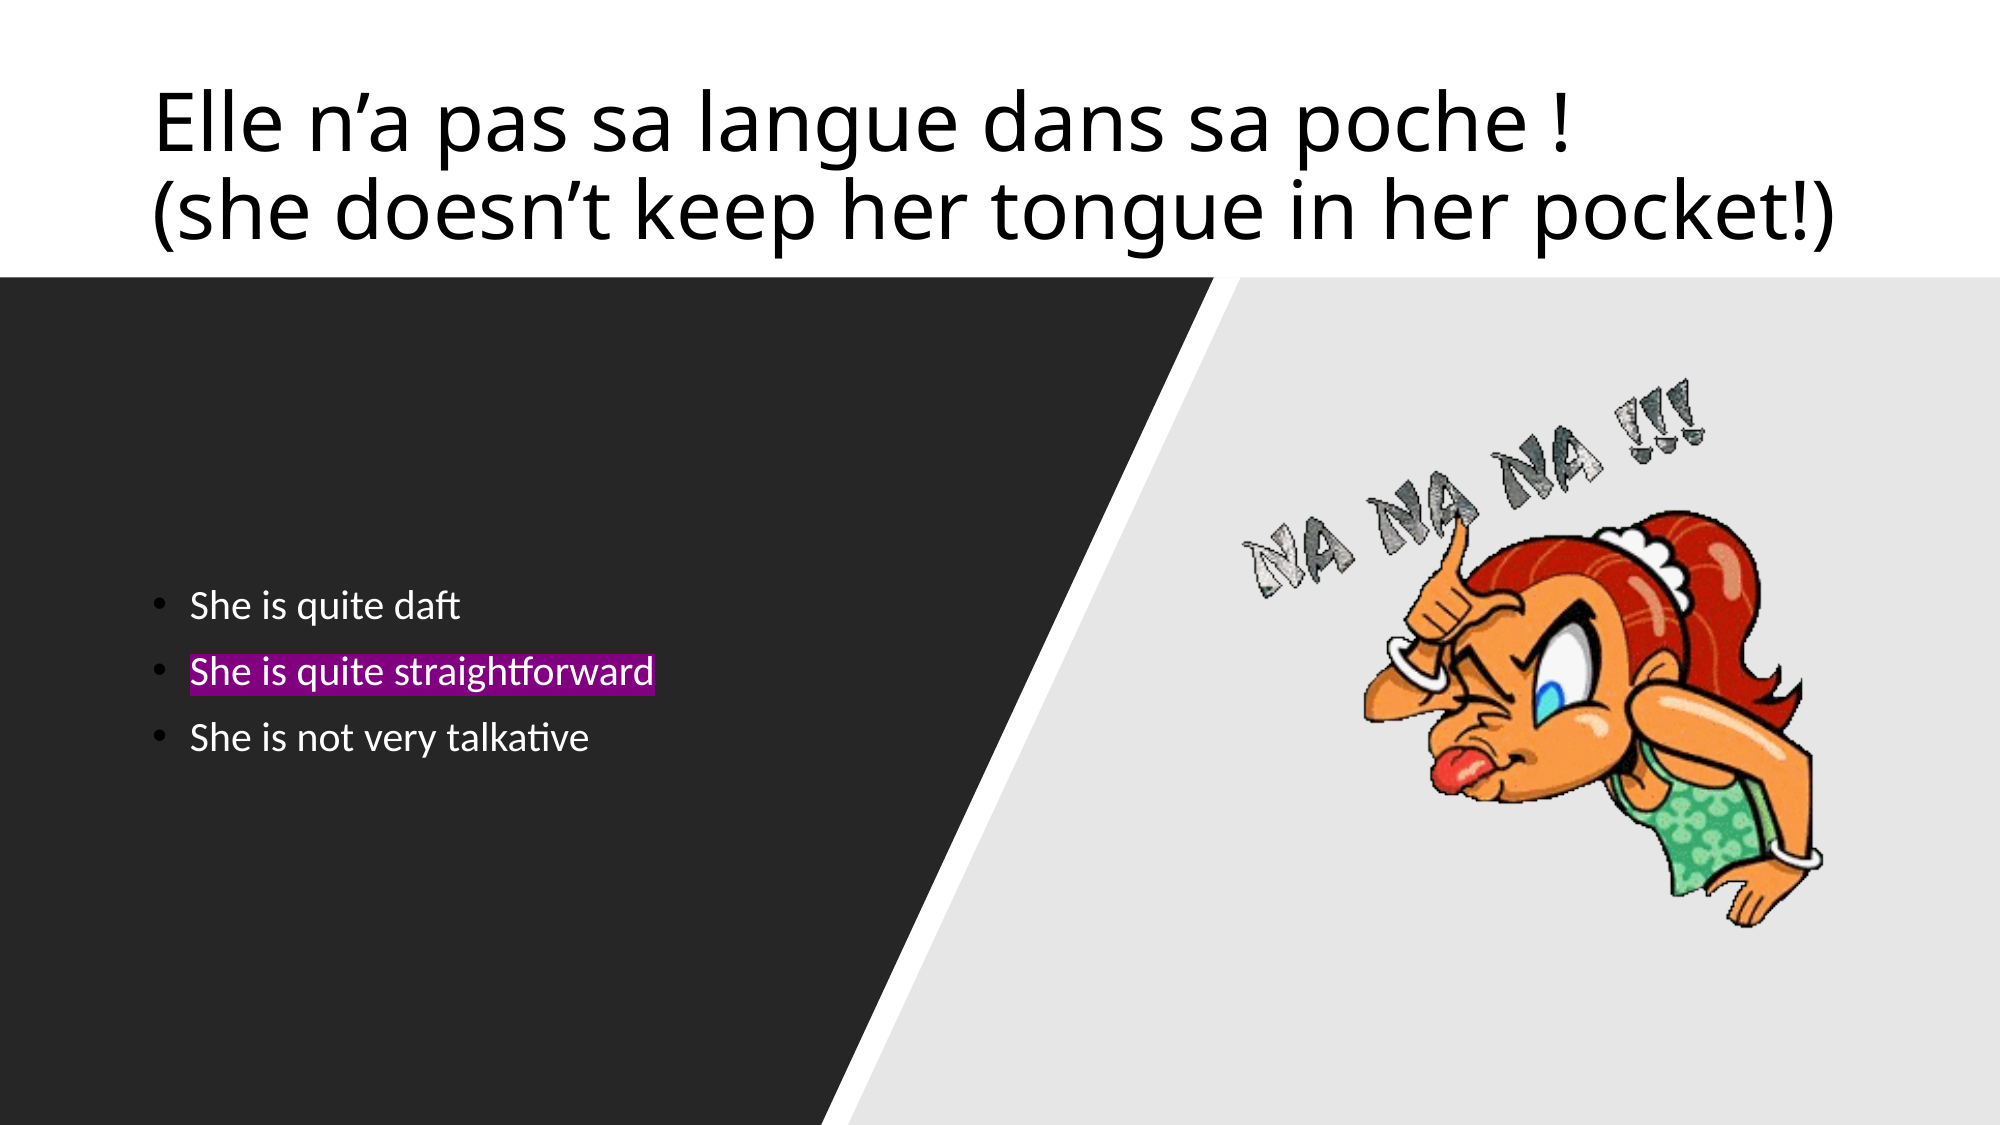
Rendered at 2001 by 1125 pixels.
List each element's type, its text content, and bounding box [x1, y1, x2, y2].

picture [1240, 376, 1946, 968]
title Elle n’a pas sa langue dans sa poche ! (she doesn’t keep her tongue in her pocket!) [137, 59, 1863, 278]
text_box [0, 277, 1214, 1125]
list She is quite daft She is quite straightforward She is not very talkative [137, 330, 846, 1014]
text_box [847, 277, 2000, 1125]
